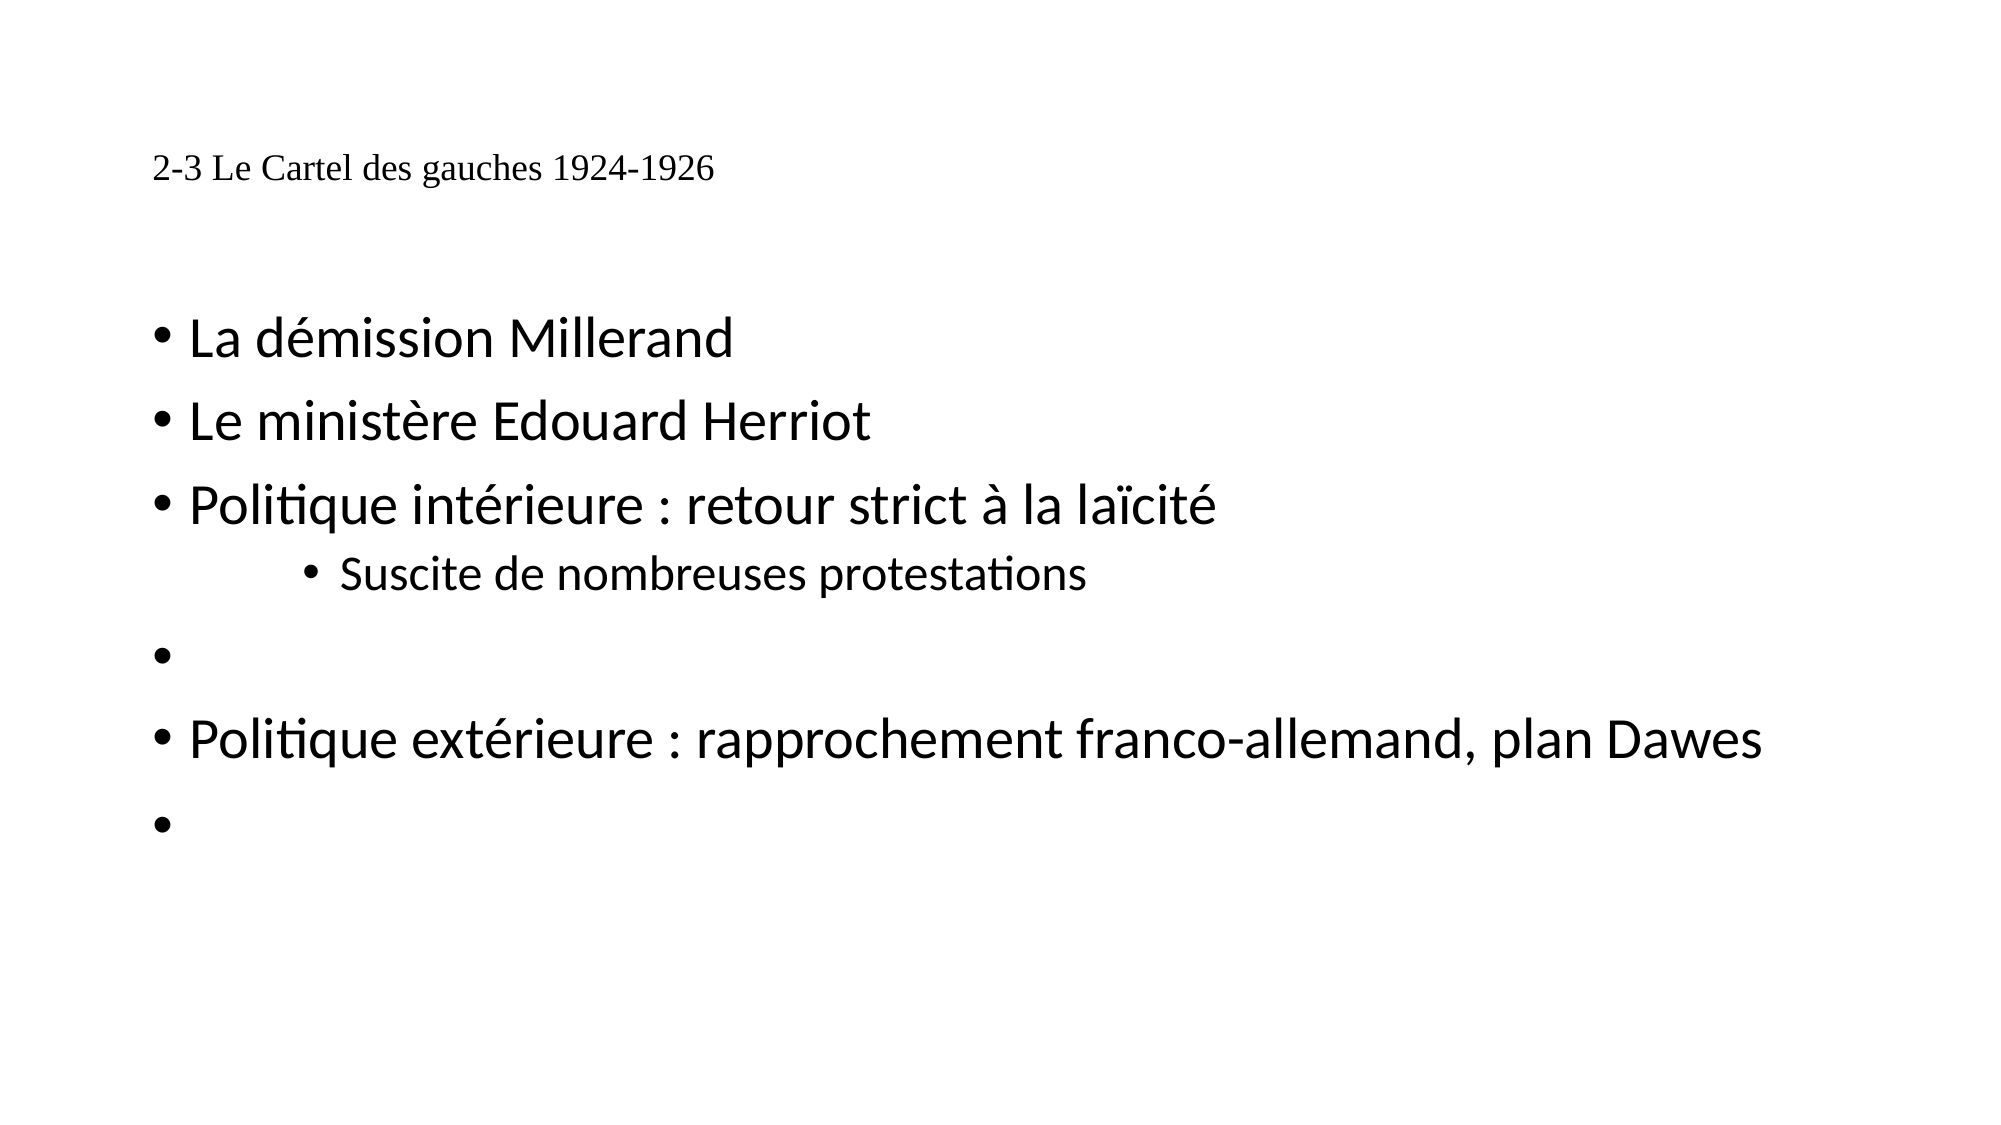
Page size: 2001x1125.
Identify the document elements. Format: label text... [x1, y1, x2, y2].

list La démission Millerand Le ministère Edouard Herriot Politique intérieure : retour strict à la laïcité Suscite de nombreuses protestations Politique extérieure : rapprochement franco-allemand, plan Dawes [137, 299, 1863, 1014]
title 2-3 Le Cartel des gauches 1924-1926 [137, 59, 1863, 278]
